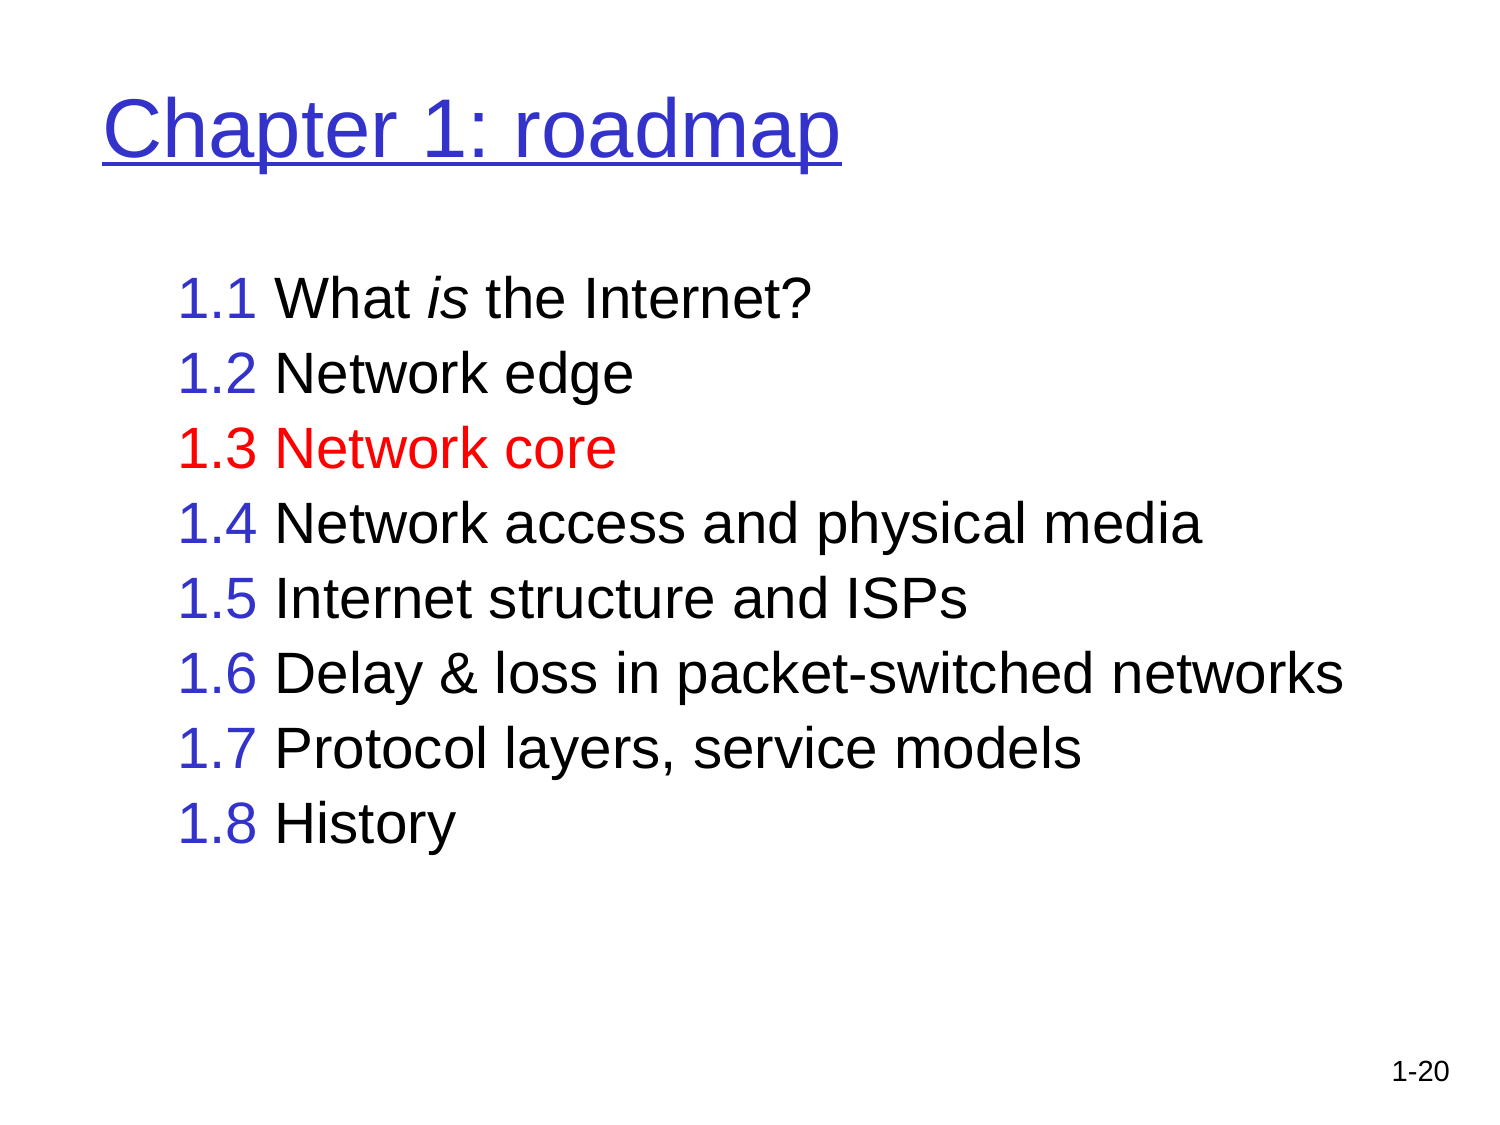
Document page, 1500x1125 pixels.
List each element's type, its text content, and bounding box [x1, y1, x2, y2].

title Chapter 1: roadmap [87, 37, 1363, 225]
list 1.1 What is the Internet? 1.2 Network edge 1.3 Network core 1.4 Network access and physical media 1.5 Internet structure and ISPs 1.6 Delay & loss in packet-switched networks 1.7 Protocol layers, service models 1.8 History [87, 262, 1434, 1026]
